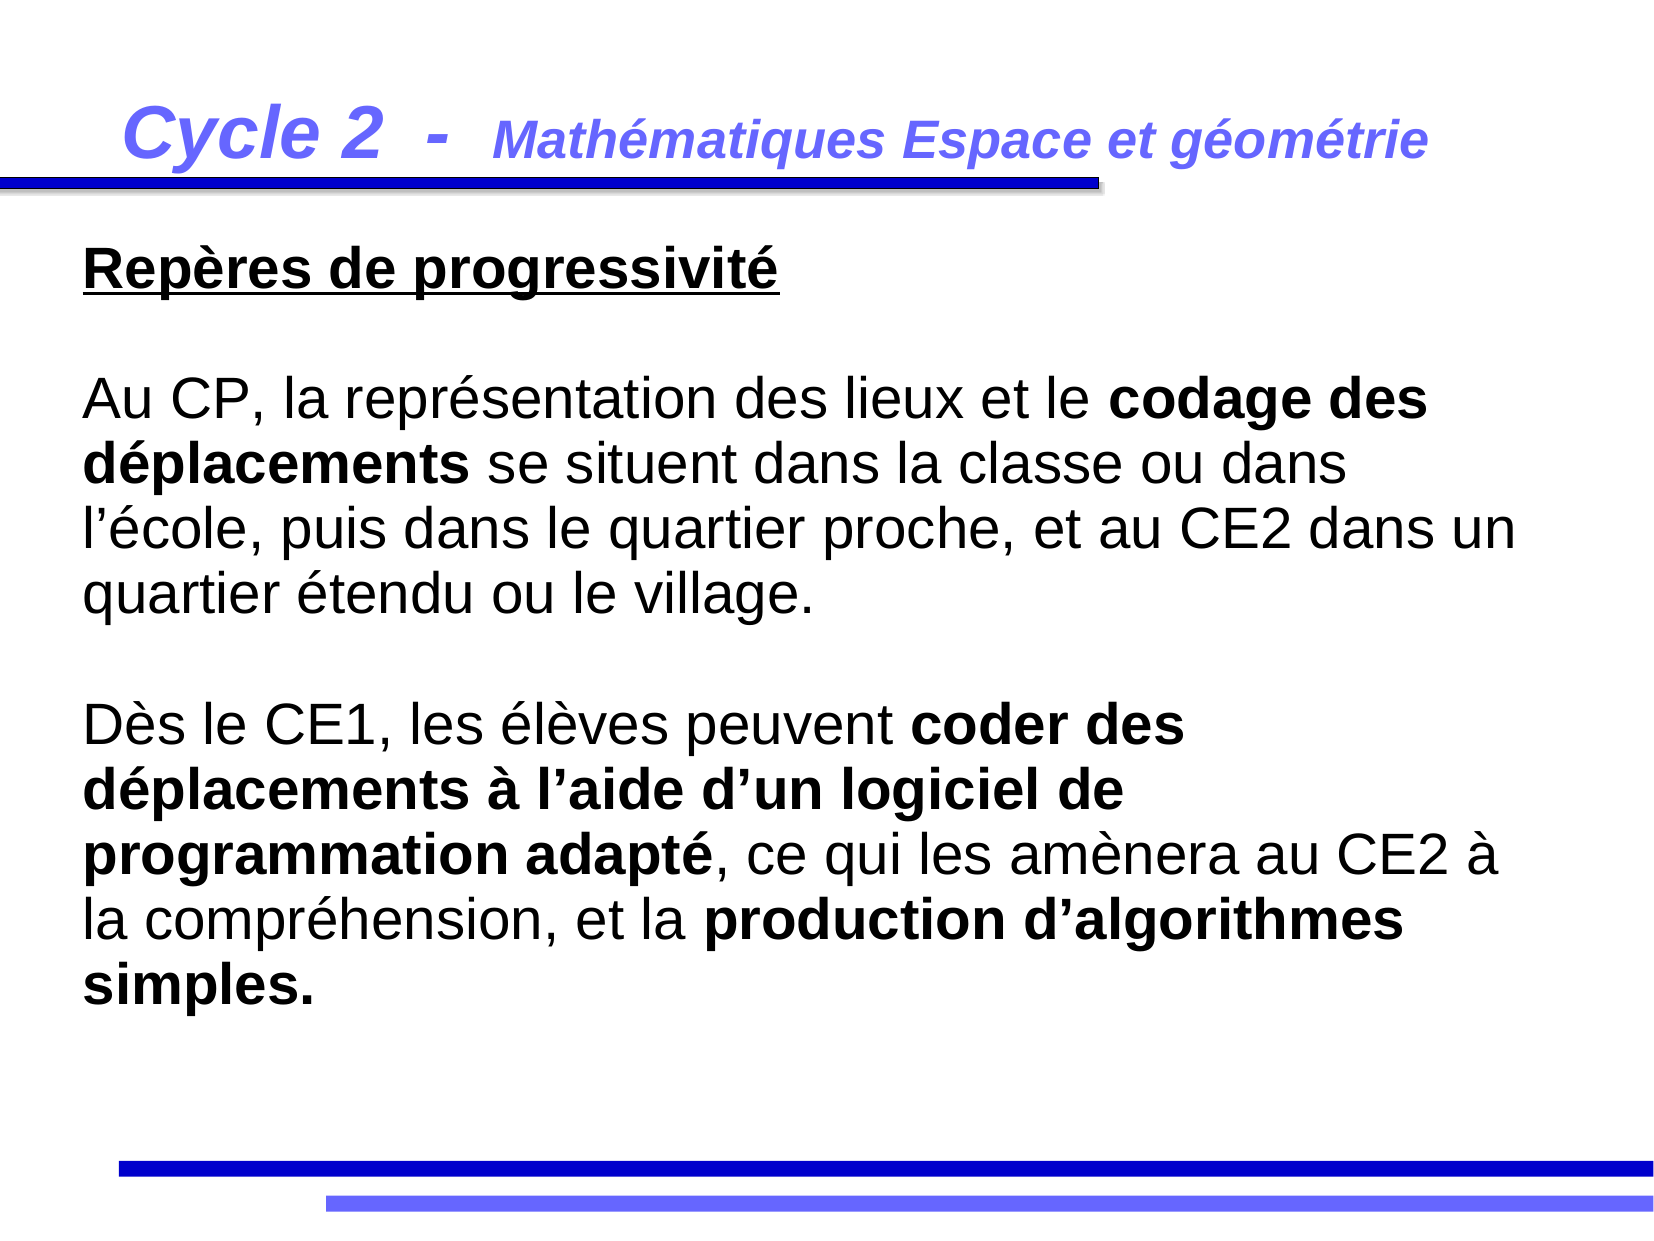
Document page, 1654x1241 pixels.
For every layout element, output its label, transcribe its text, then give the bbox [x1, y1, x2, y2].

text_box [0, 177, 1099, 189]
text_box Repères de progressivité Au CP, la représentation des lieux et le codage des déplacements se situent dans la classe ou dans l’école, puis dans le quartier proche, et au CE2 dans un quartier étendu ou le village. Dès le CE1, les élèves peuvent coder des déplacements à l’aide d’un logiciel de programmation adapté, ce qui les amènera au CE2 à la compréhension, et la production d’algorithmes simples. [82, 236, 1524, 1105]
title Cycle 2 - Mathématiques Espace et géométrie [121, 28, 1534, 236]
